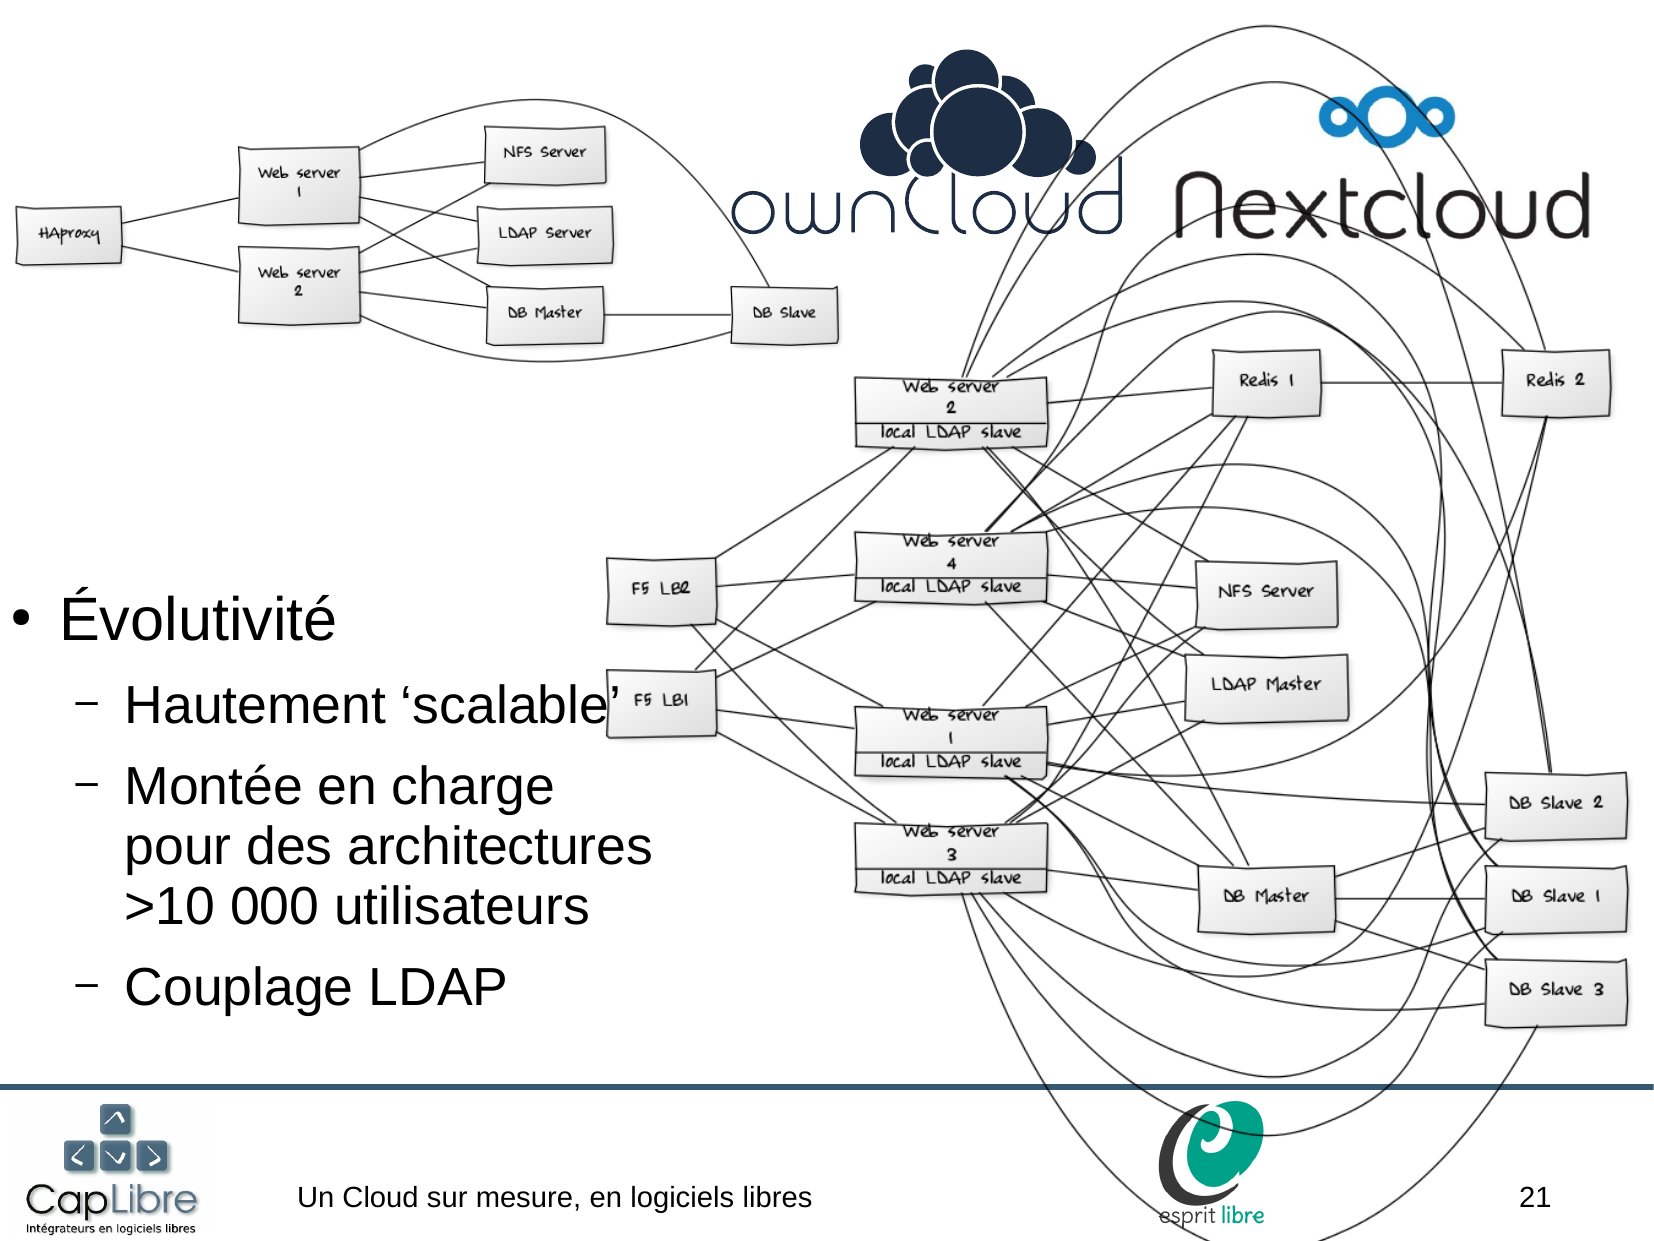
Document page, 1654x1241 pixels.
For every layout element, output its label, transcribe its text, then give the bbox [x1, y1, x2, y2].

picture [11, 20, 1636, 1241]
list Évolutivité Hautement ‘scalable’ Montée en charge pour des architectures >10 000 utilisateurs Couplage LDAP [0, 584, 656, 1040]
picture [11, 1098, 210, 1239]
